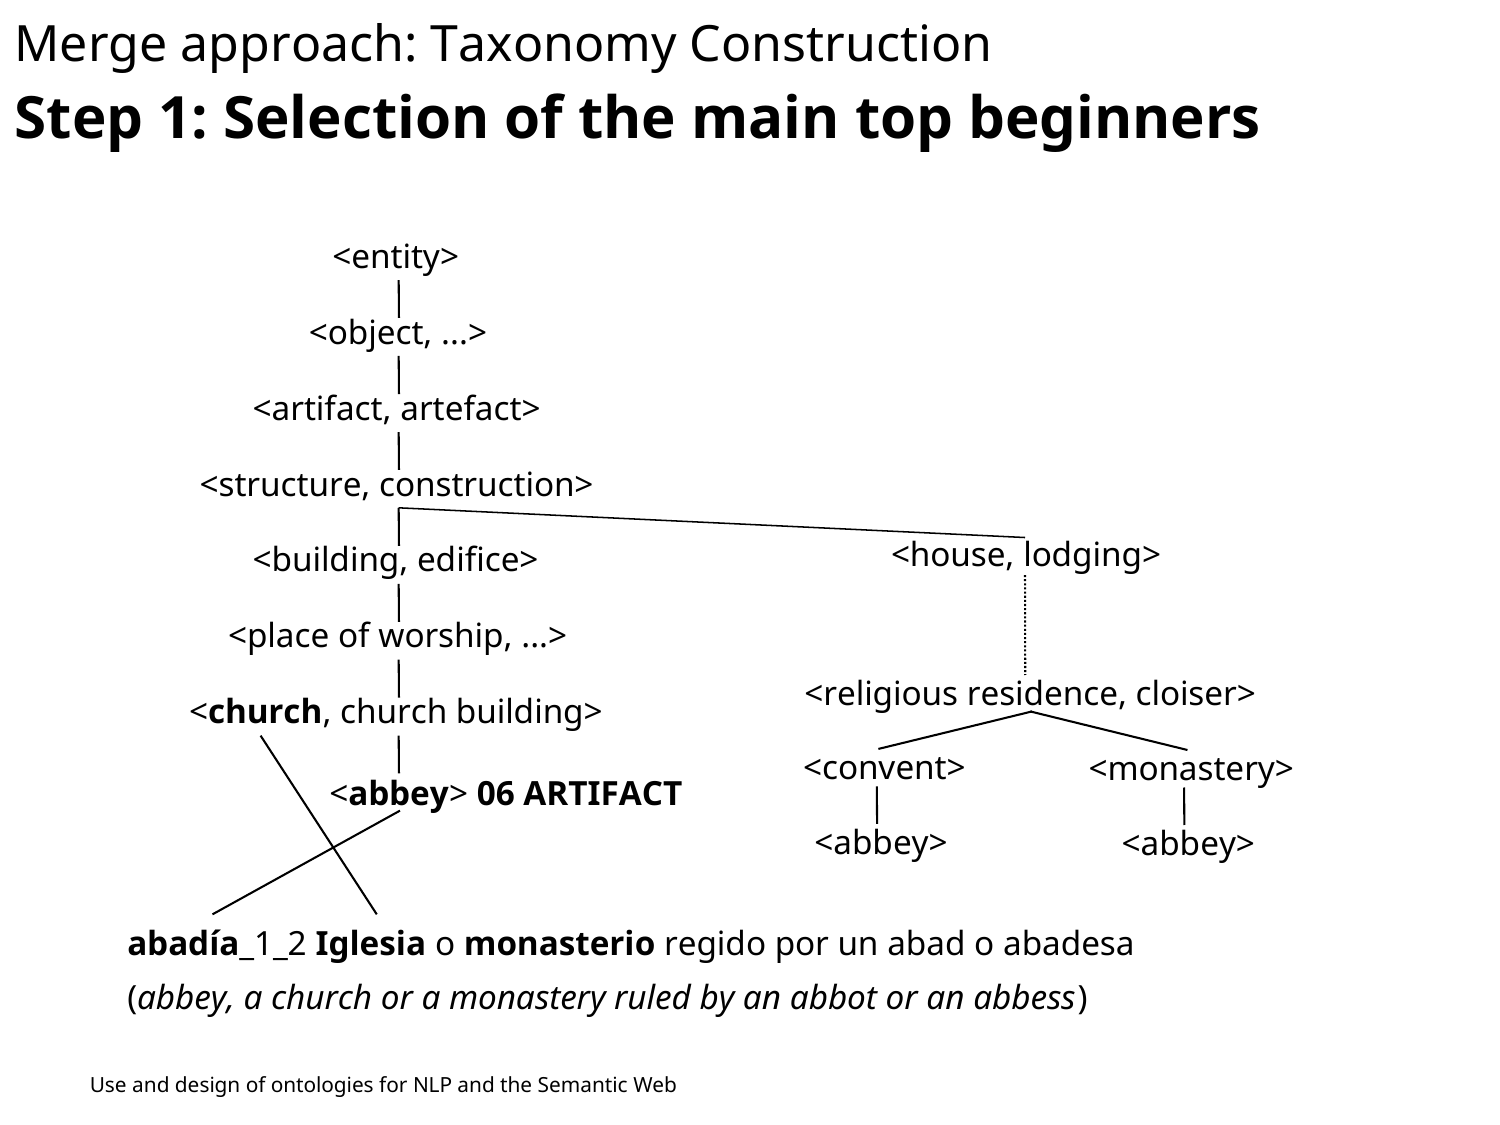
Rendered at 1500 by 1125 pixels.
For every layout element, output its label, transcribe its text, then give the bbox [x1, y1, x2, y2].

text_box <religious residence, cloiser> [990, 713, 1073, 724]
text_box <object, ...> [294, 301, 503, 362]
text_box <monastery> [1073, 737, 1310, 799]
text_box <convent> [788, 736, 981, 798]
text_box <abbey> [1106, 812, 1271, 874]
text_box <building, edifice> [237, 528, 554, 590]
text_box <entity> [317, 224, 475, 286]
text_box <artifact, artefact> [237, 376, 557, 438]
text_box <religious residence, cloiser> [789, 662, 1272, 724]
text_box <abbey> [799, 811, 963, 873]
text_box abadía_1_2 Iglesia o monasterio regido por un abad o abadesa (abbey, a church or a monastery ruled by an abbot or an abbess) [112, 912, 1160, 1027]
text_box <structure, construction> [184, 452, 610, 514]
text_box <church, church building> [174, 680, 619, 742]
text_box <place of worship, ...> [213, 604, 583, 666]
text_box <house, lodging> [876, 523, 1177, 584]
text_box Merge approach: Taxonomy Construction Step 1: Selection of the main top beginners [0, 0, 1400, 150]
text_box <abbey> 06 ARTIFACT [314, 762, 698, 824]
